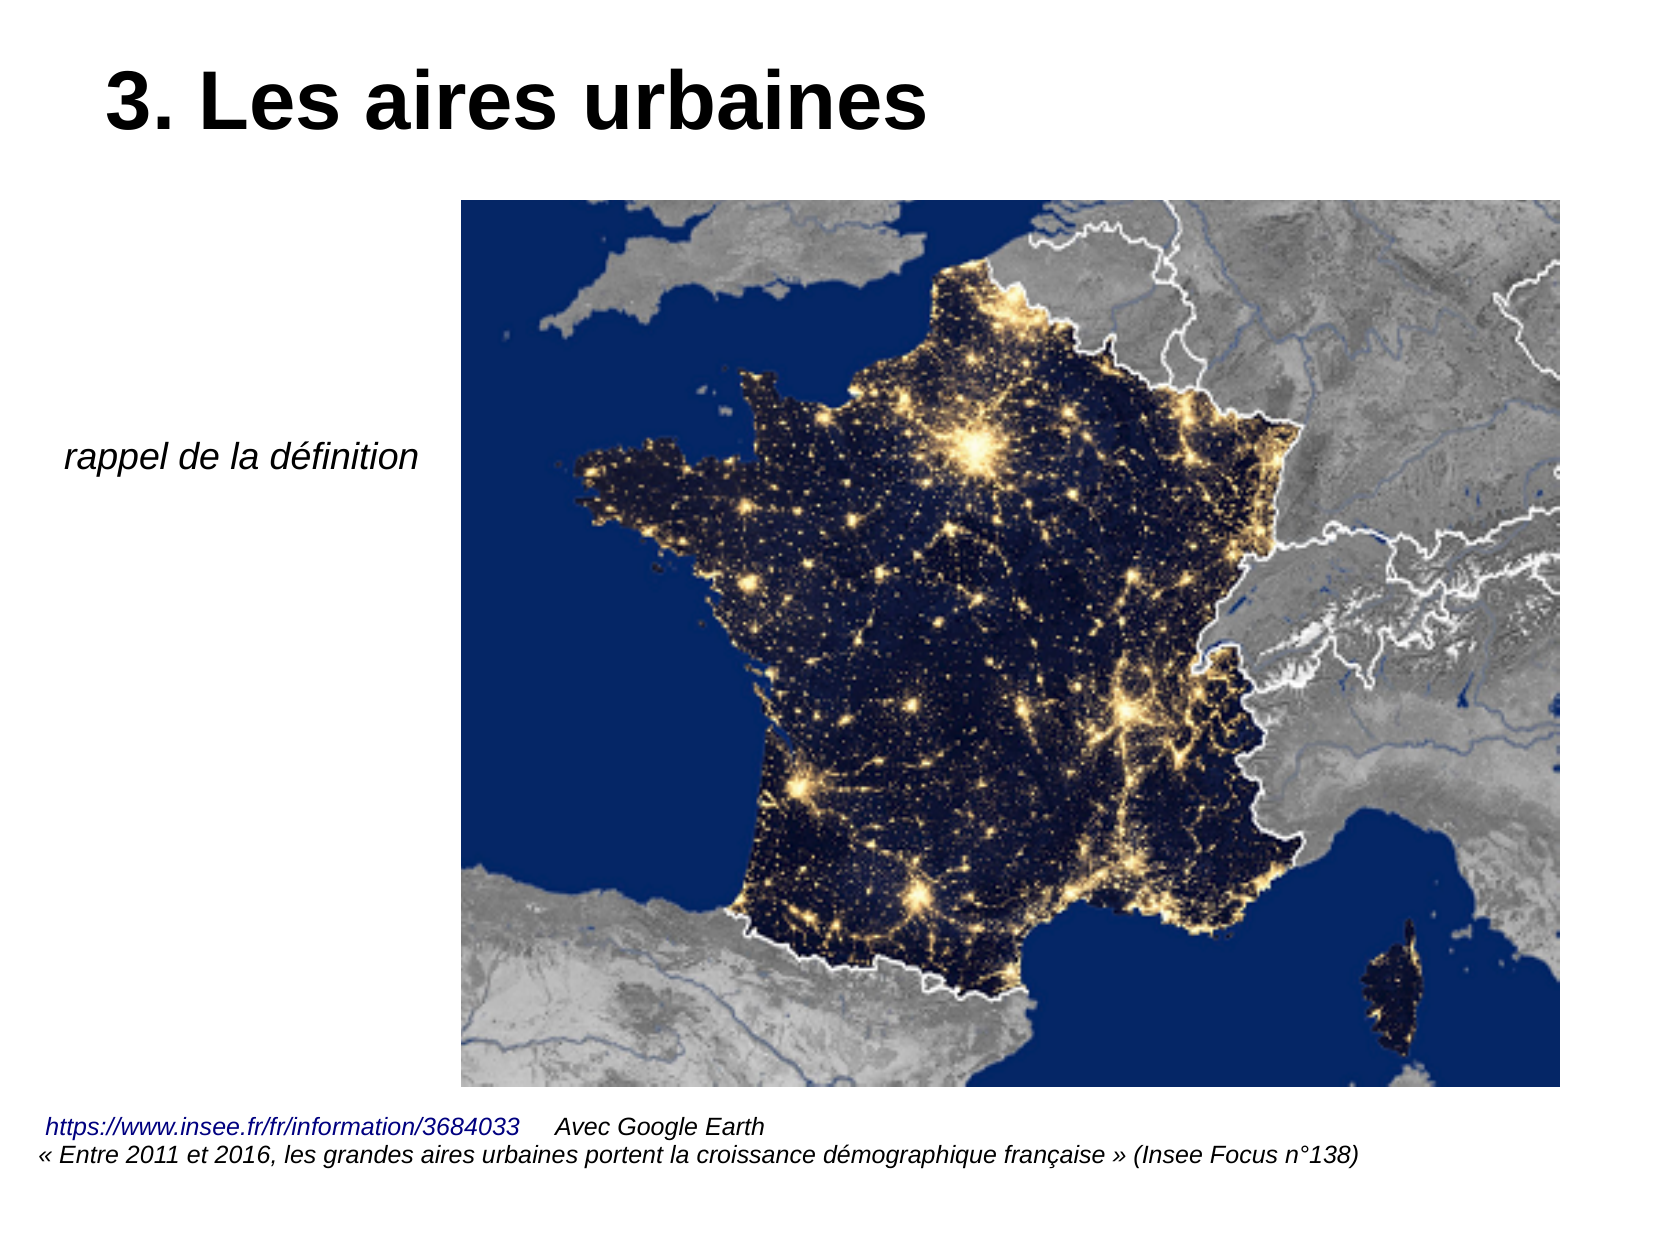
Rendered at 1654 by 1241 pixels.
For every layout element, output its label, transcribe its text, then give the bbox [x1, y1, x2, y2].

text_box https://www.insee.fr/fr/information/3684033 Avec Google Earth « Entre 2011 et 2016, les grandes aires urbaines portent la croissance démographique française » (Insee Focus n°138) [23, 1105, 1394, 1205]
text_box rappel de la définition [49, 423, 435, 485]
picture [461, 200, 1560, 1087]
text_box 3. Les aires urbaines [91, 39, 1368, 155]
